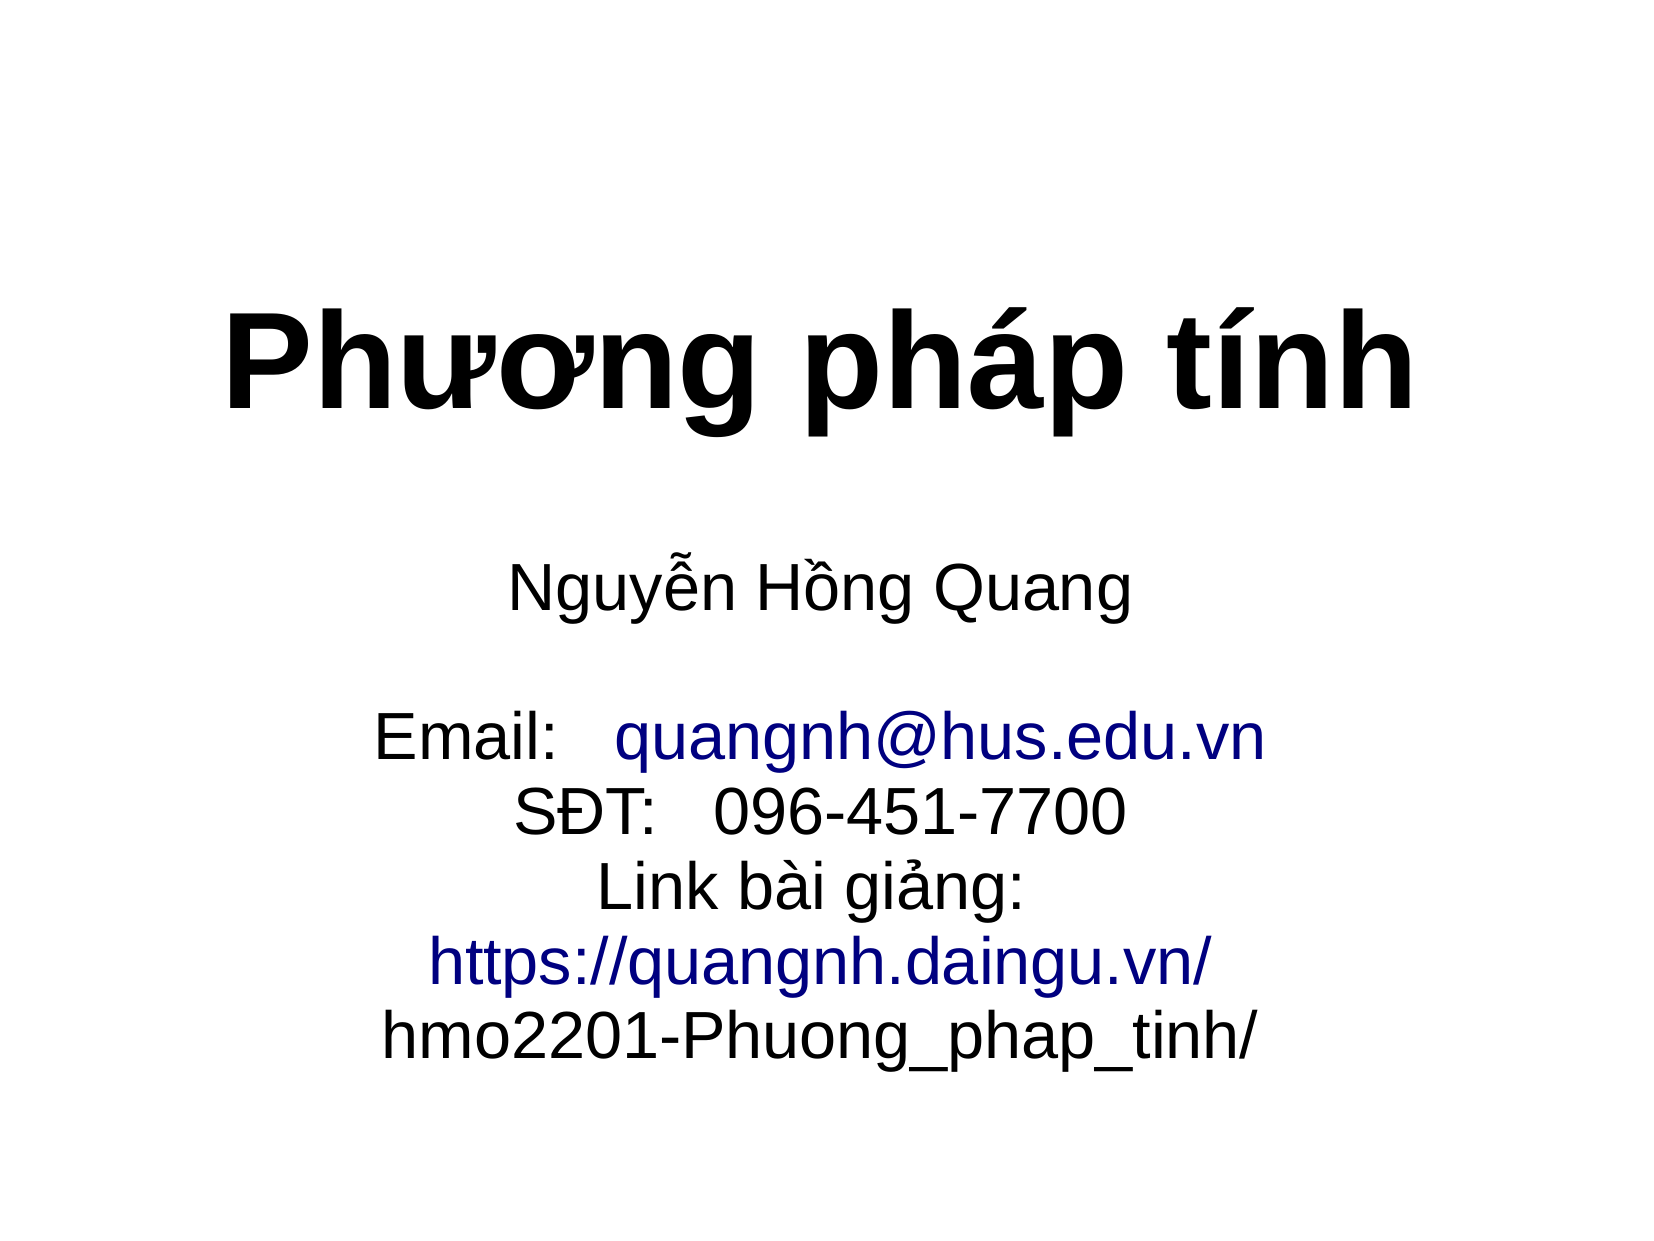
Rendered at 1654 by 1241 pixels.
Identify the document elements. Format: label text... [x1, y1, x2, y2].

text_box Phương pháp tính Nguyễn Hồng Quang Email: quangnh@hus.edu.vn SĐT: 096-451-7700 Link bài giảng: https://quangnh.daingu.vn/ hmo2201-Phuong_phap_tinh/ [206, 276, 1473, 1231]
